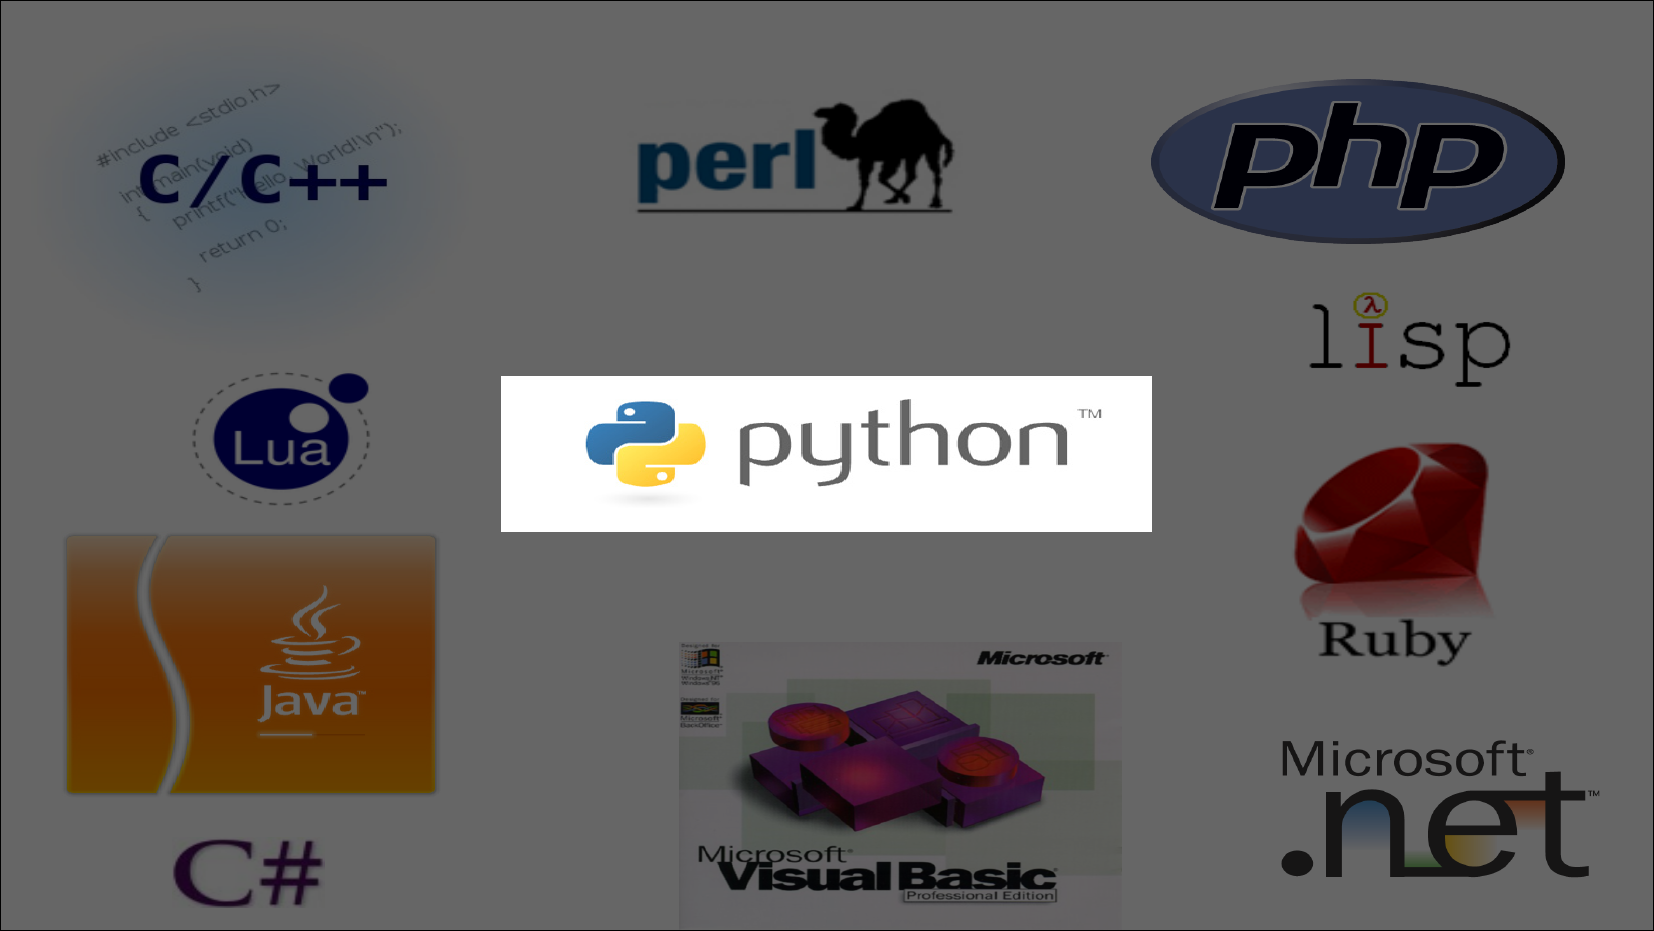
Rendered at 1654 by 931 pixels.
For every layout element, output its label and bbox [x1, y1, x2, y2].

text_box [0, 0, 1654, 931]
picture [501, 376, 1152, 532]
